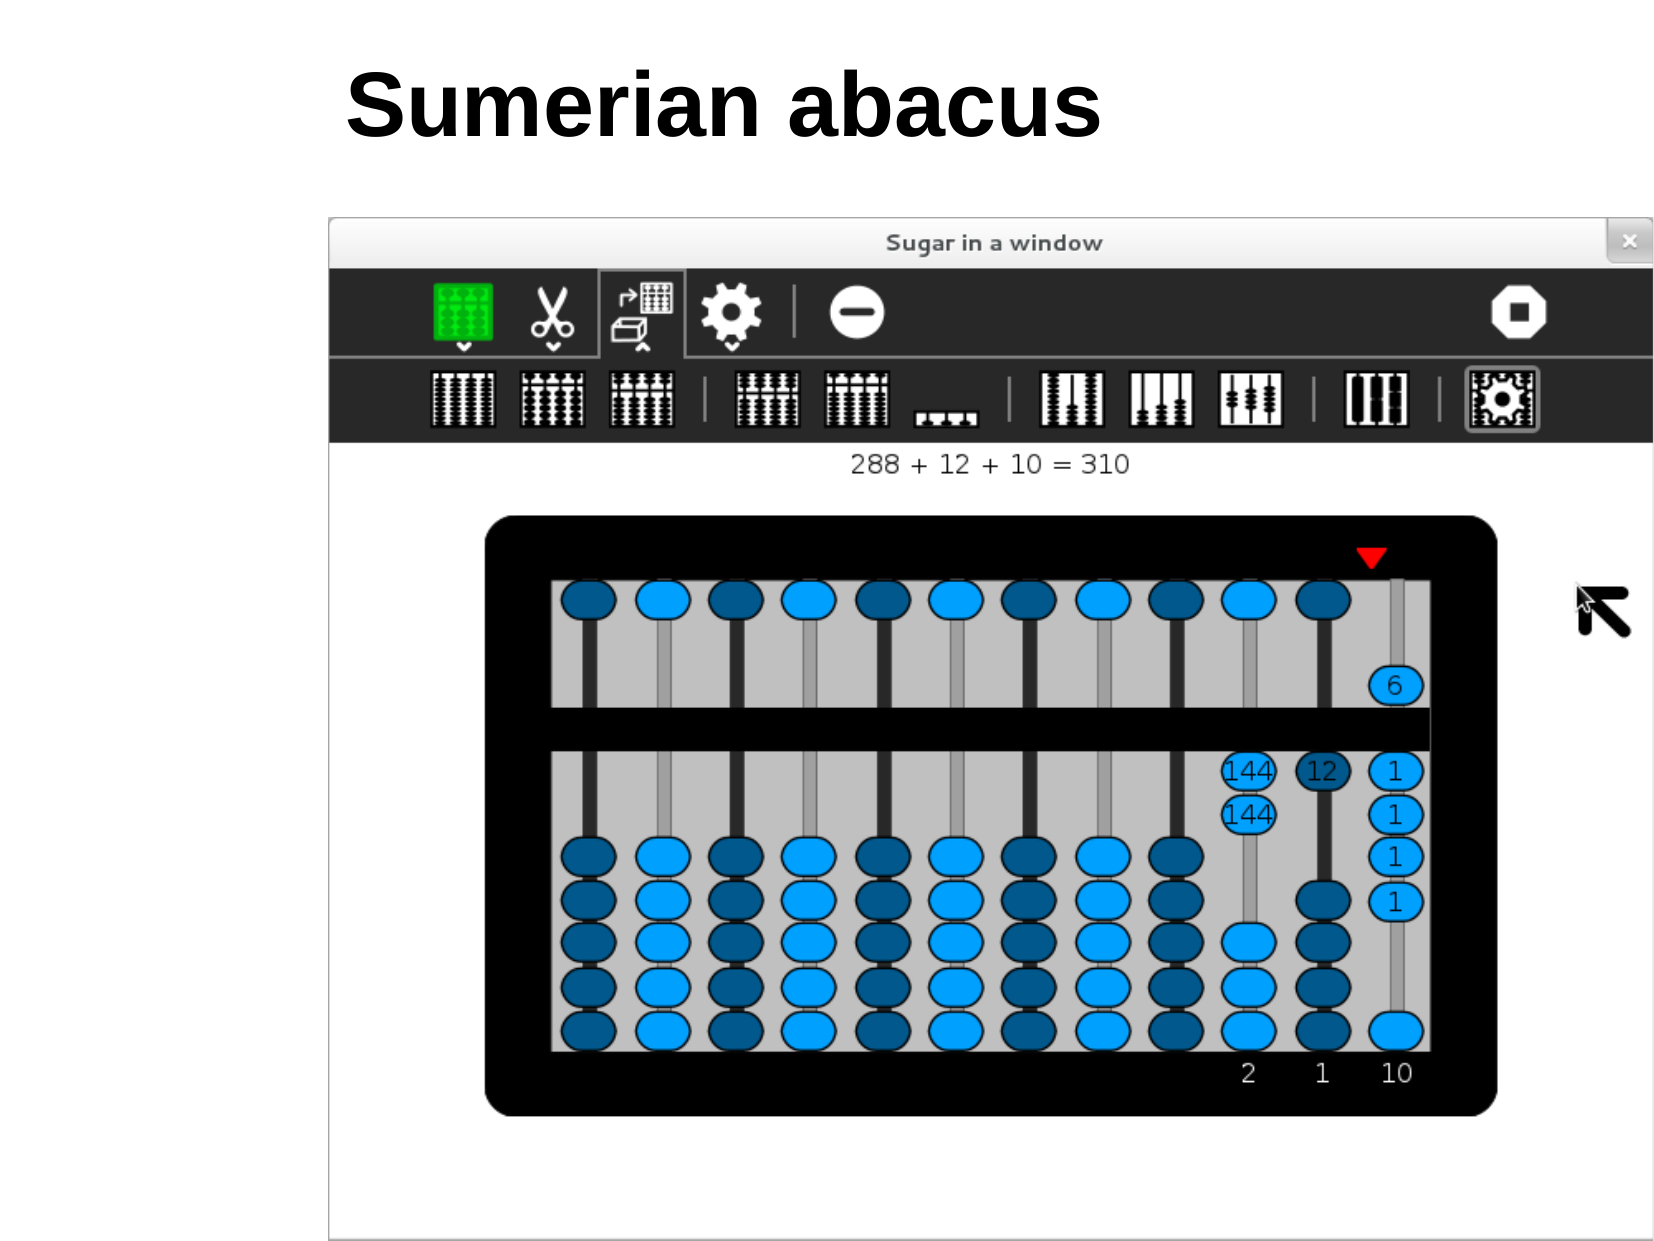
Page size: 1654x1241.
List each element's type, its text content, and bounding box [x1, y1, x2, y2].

picture [328, 217, 1654, 1241]
title Sumerian abacus [345, 0, 1654, 211]
